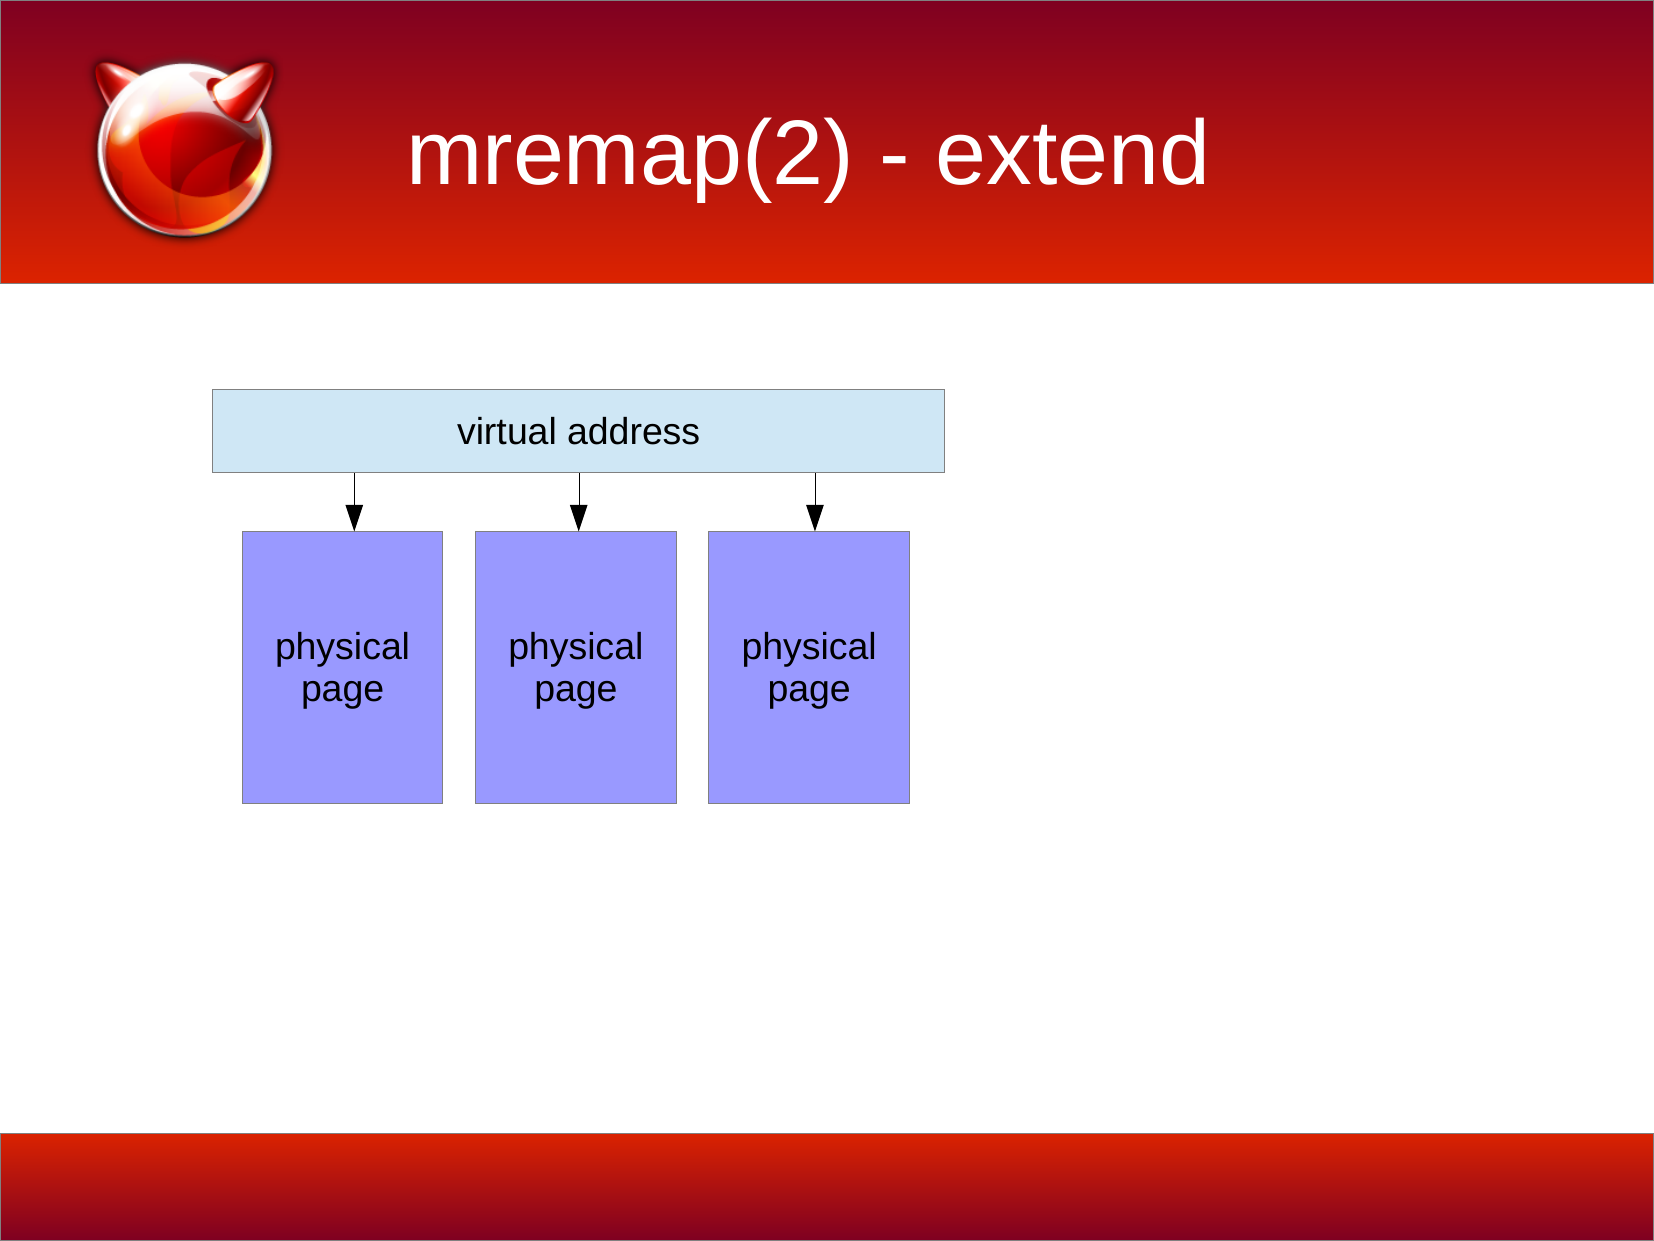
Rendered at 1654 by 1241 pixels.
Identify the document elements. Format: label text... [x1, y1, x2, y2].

text_box physical page [475, 531, 677, 804]
text_box virtual address [212, 389, 945, 473]
text_box physical page [708, 531, 910, 804]
text_box physical page [242, 531, 443, 804]
title mremap(2) - extend [82, 49, 1536, 257]
